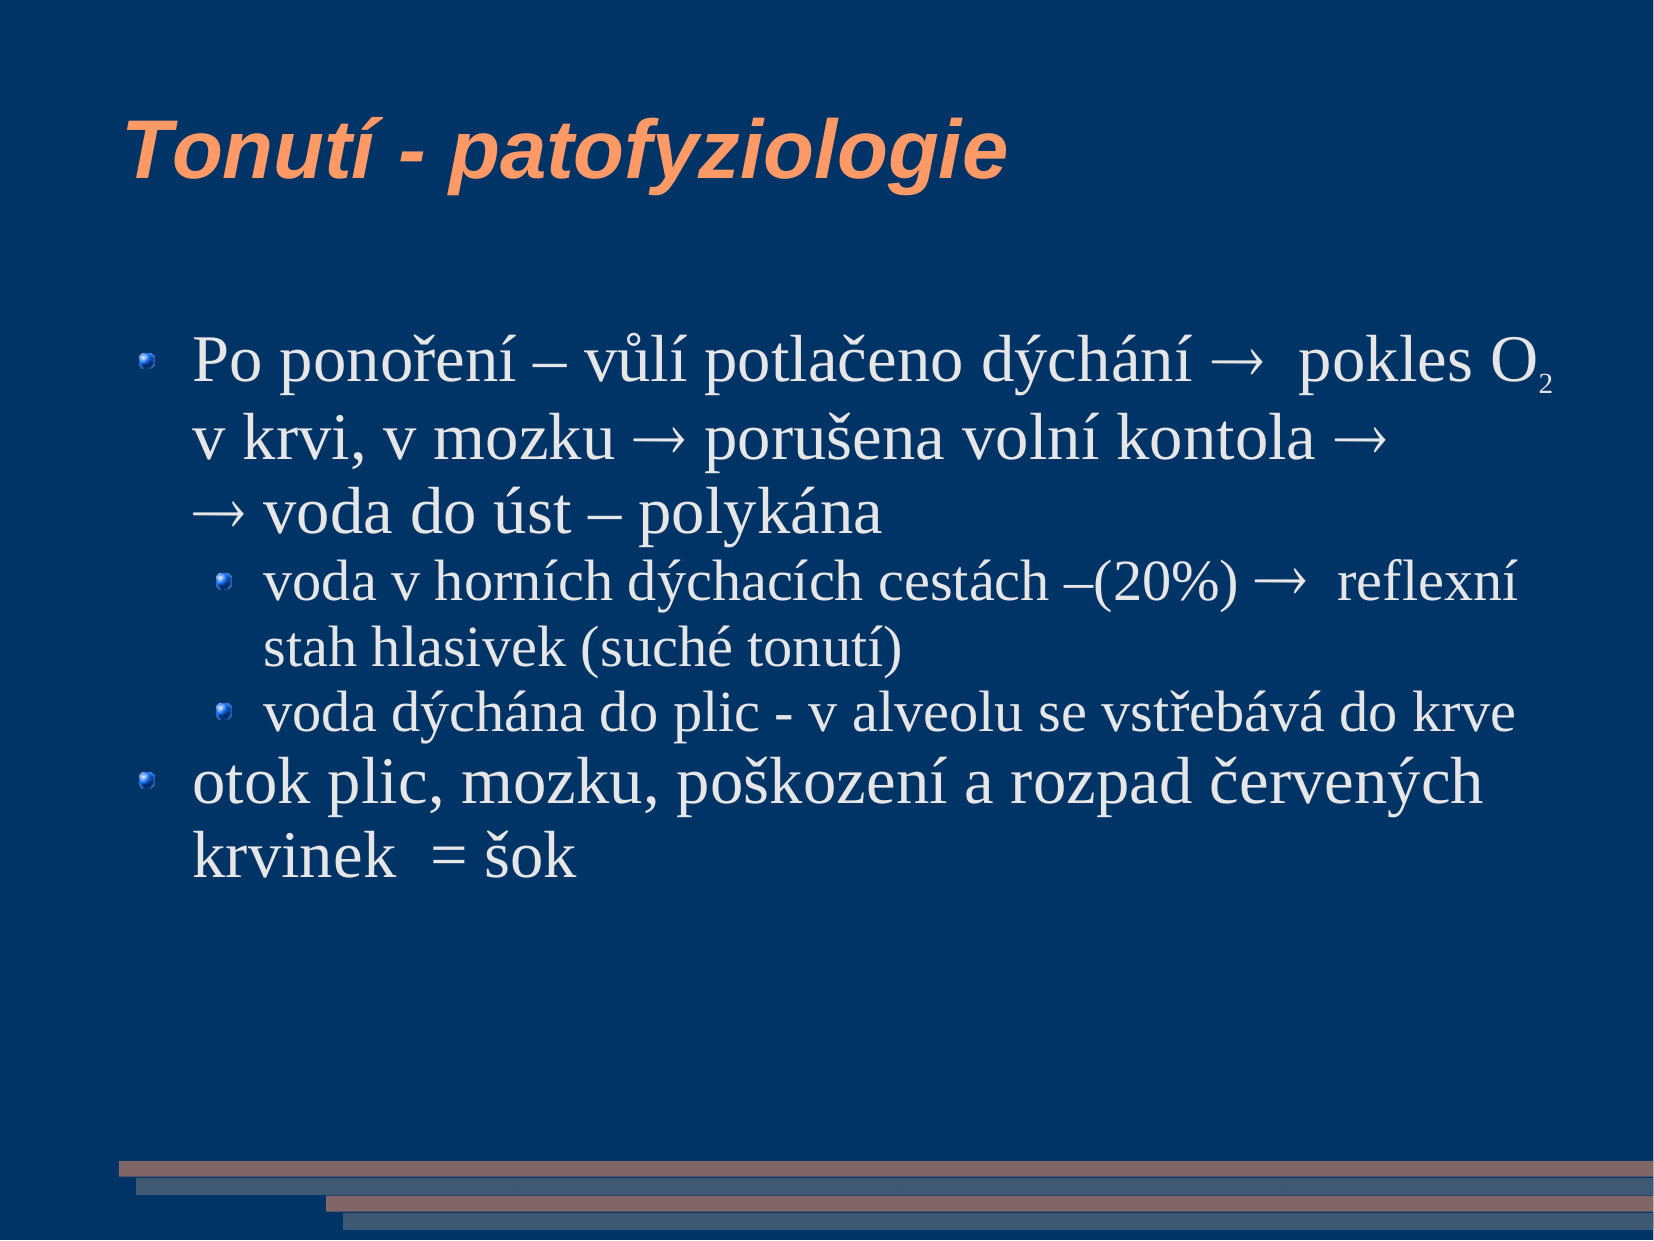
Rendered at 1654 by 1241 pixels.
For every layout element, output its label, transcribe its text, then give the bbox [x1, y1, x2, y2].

title Tonutí - patofyziologie [121, 46, 1534, 254]
list Po ponoření – vůlí potlačeno dýchání  pokles O2 v krvi, v mozku  porušena volní kontola   voda do úst – polykána voda v horních dýchacích cestách –(20%)  reflexní stah hlasivek (suché tonutí) voda dýchána do plic - v alveolu se vstřebává do krve otok plic, mozku, poškození a rozpad červených krvinek = šok [121, 322, 1561, 1132]
